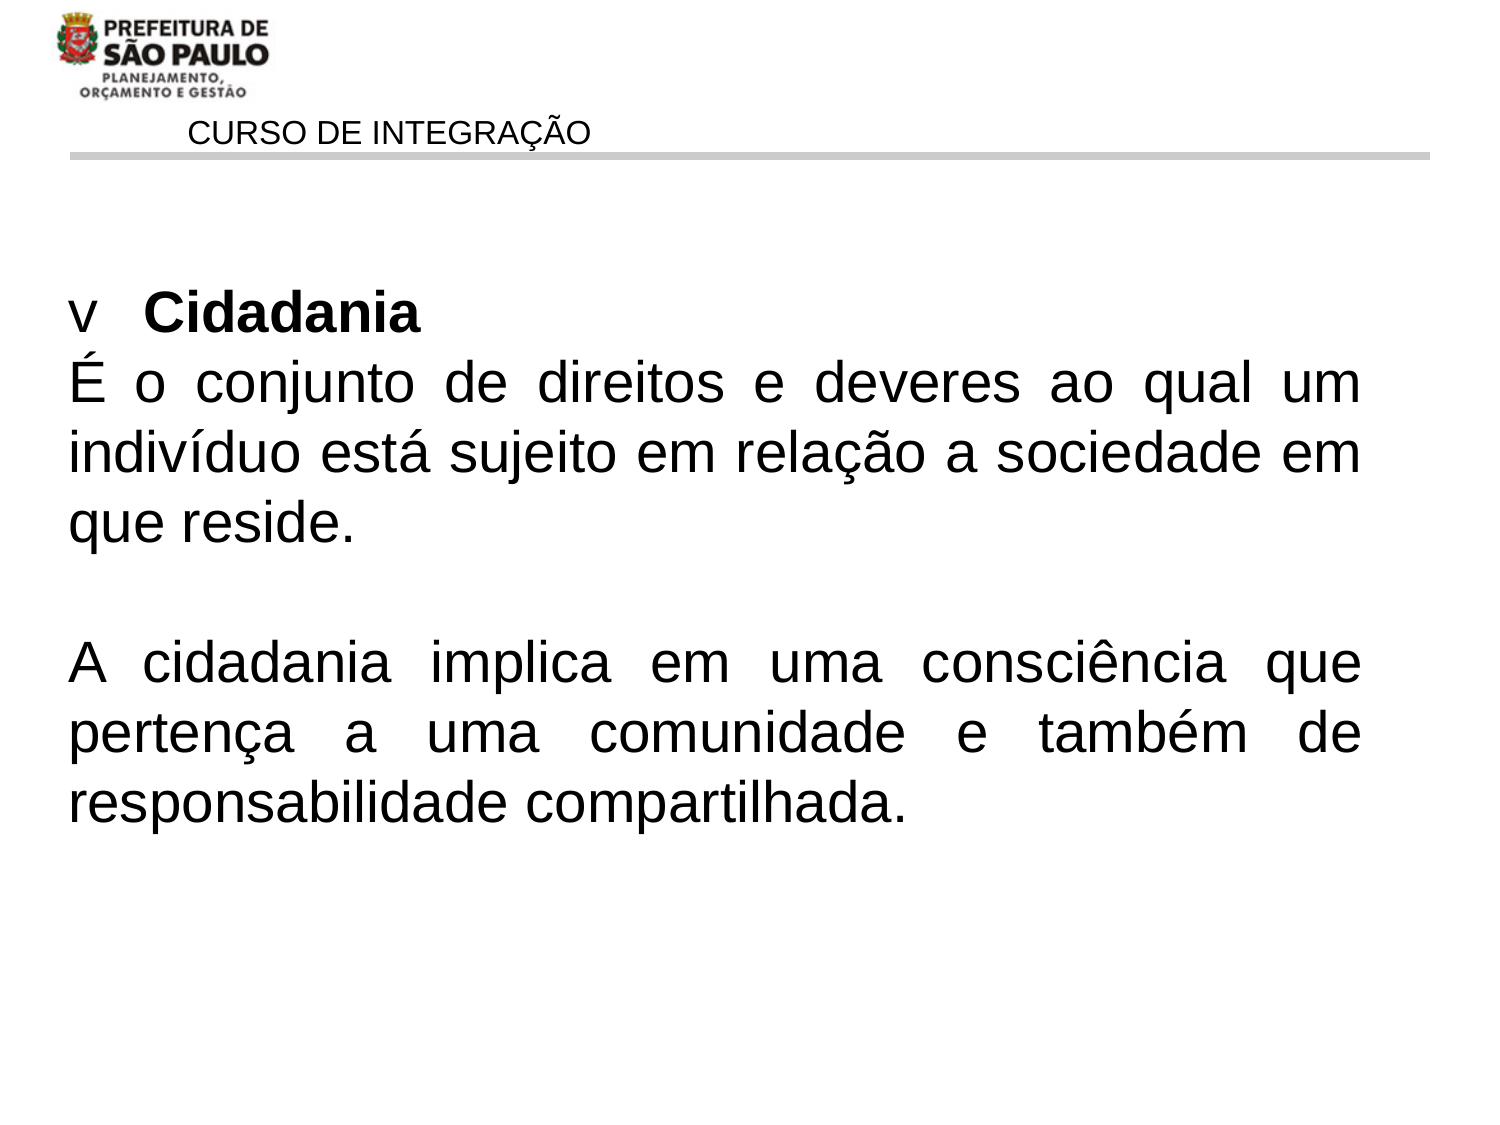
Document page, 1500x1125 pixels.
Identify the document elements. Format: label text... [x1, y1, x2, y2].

text_box Cidadania É o conjunto de direitos e deveres ao qual um indivíduo está sujeito em relação a sociedade em que reside. A cidadania implica em uma consciência que pertença a uma comunidade e também de responsabilidade compartilhada. [53, 267, 1447, 842]
